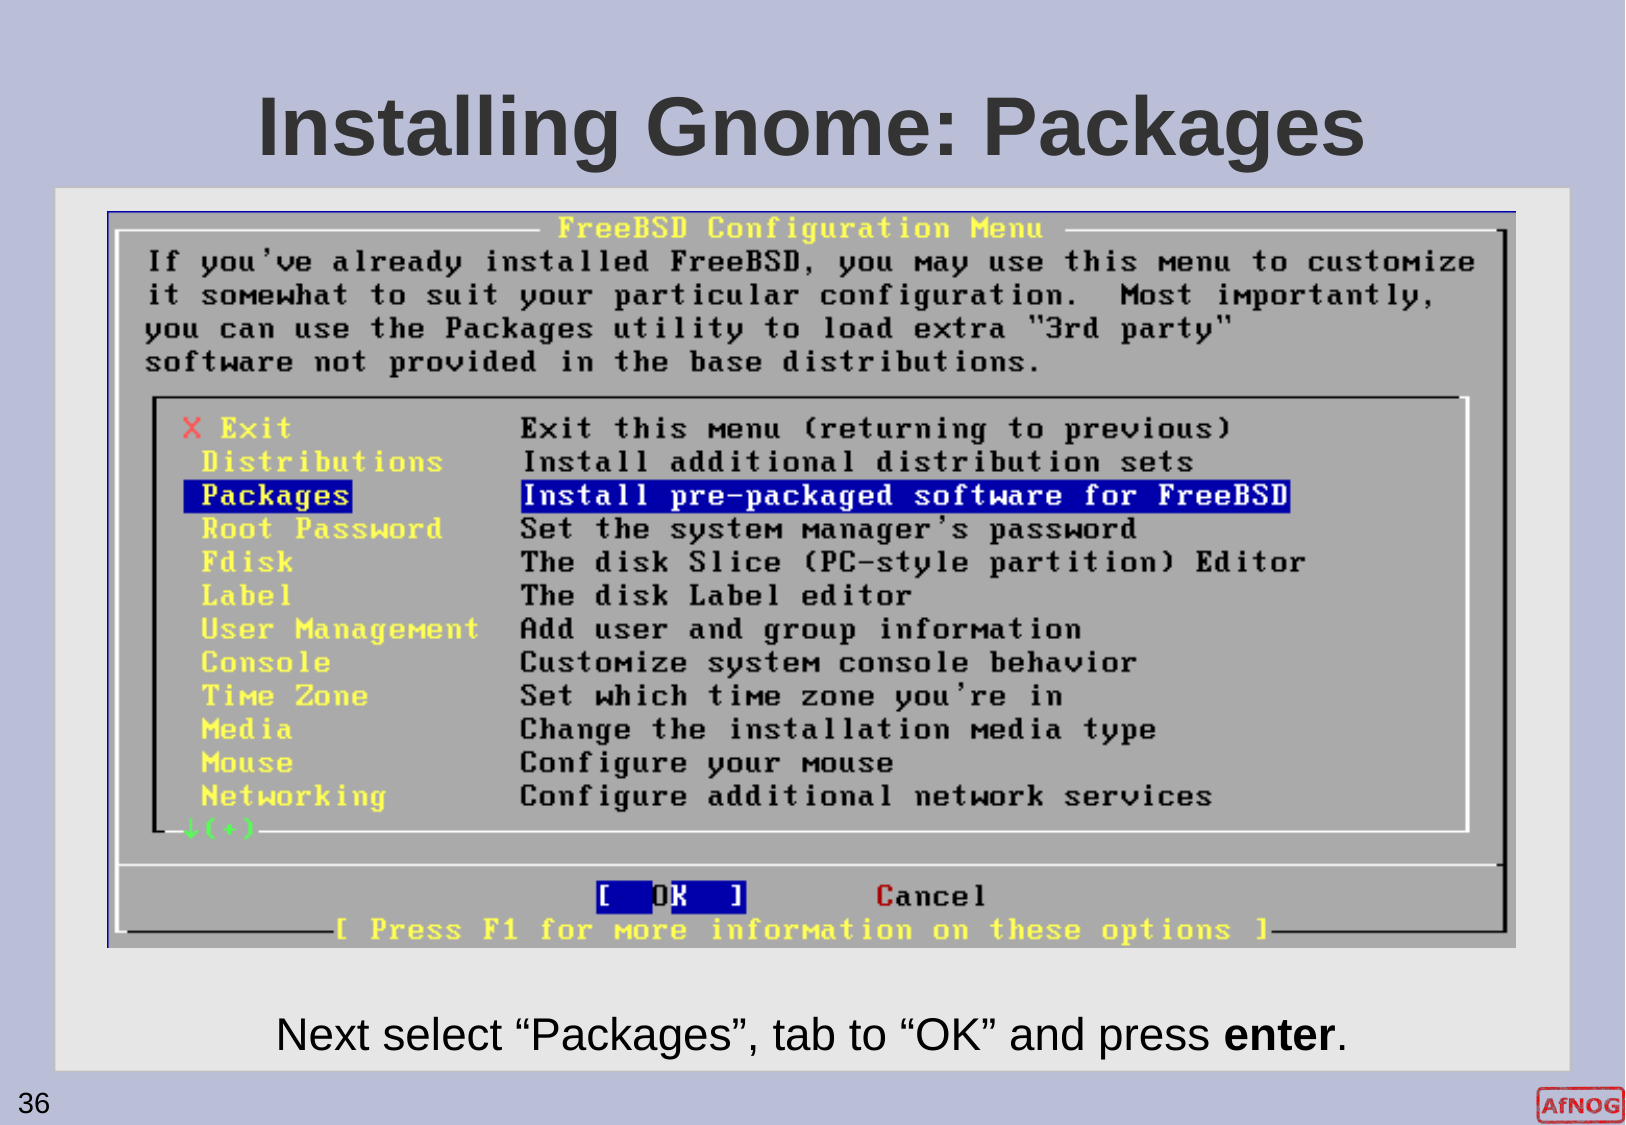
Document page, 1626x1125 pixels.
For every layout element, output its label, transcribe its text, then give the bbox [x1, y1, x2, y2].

text_box Next select “Packages”, tab to “OK” and press enter. [118, 1003, 1506, 1071]
title Installing Gnome: Packages [54, 51, 1571, 207]
picture [1535, 1085, 1626, 1125]
picture [107, 211, 1516, 948]
